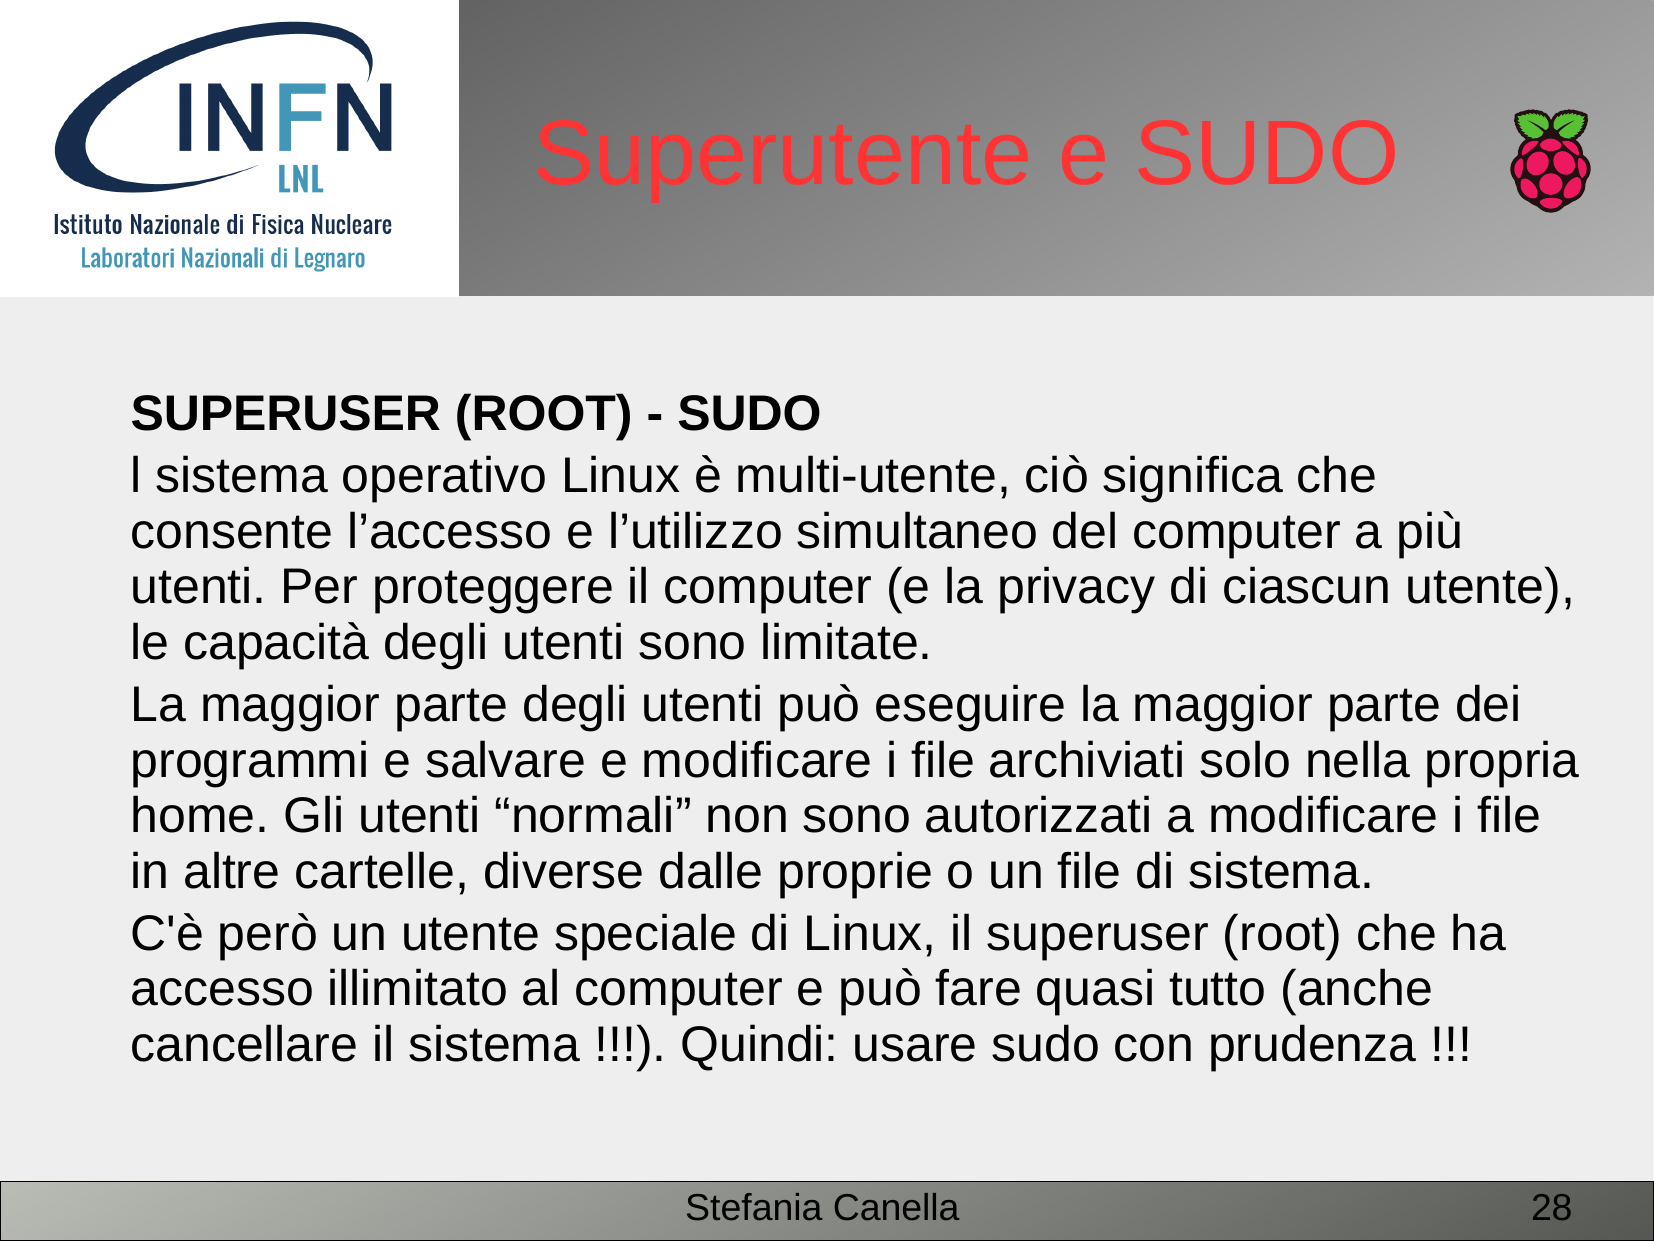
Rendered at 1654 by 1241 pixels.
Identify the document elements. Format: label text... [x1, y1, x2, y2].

text_box <number> [1516, 1178, 1654, 1241]
title Superutente e SUDO [459, 49, 1571, 257]
text_box Stefania Canella [670, 1178, 984, 1241]
text_box [459, 0, 1654, 296]
text_box [0, 1181, 670, 1241]
text_box [984, 1181, 1516, 1241]
subtitle Superuser (ROOT) - SUDO l sistema operativo Linux è multi-utente, ciò significa che consente l’accesso e l’utilizzo simultaneo del computer a più utenti. Per proteggere il computer (e la privacy di ciascun utente), le capacità degli utenti sono limitate. La maggior parte degli utenti può eseguire la maggior parte dei programmi e salvare e modificare i file archiviati solo nella propria home. Gli utenti “normali” non sono autorizzati a modificare i file in altre cartelle, diverse dalle proprie o un file di sistema. C'è però un utente speciale di Linux, il superuser (root) che ha accesso illimitato al computer e può fare quasi tutto (anche cancellare il sistema !!!). Quindi: usare sudo con prudenza !!! [65, 346, 1588, 1111]
picture [0, 0, 459, 297]
